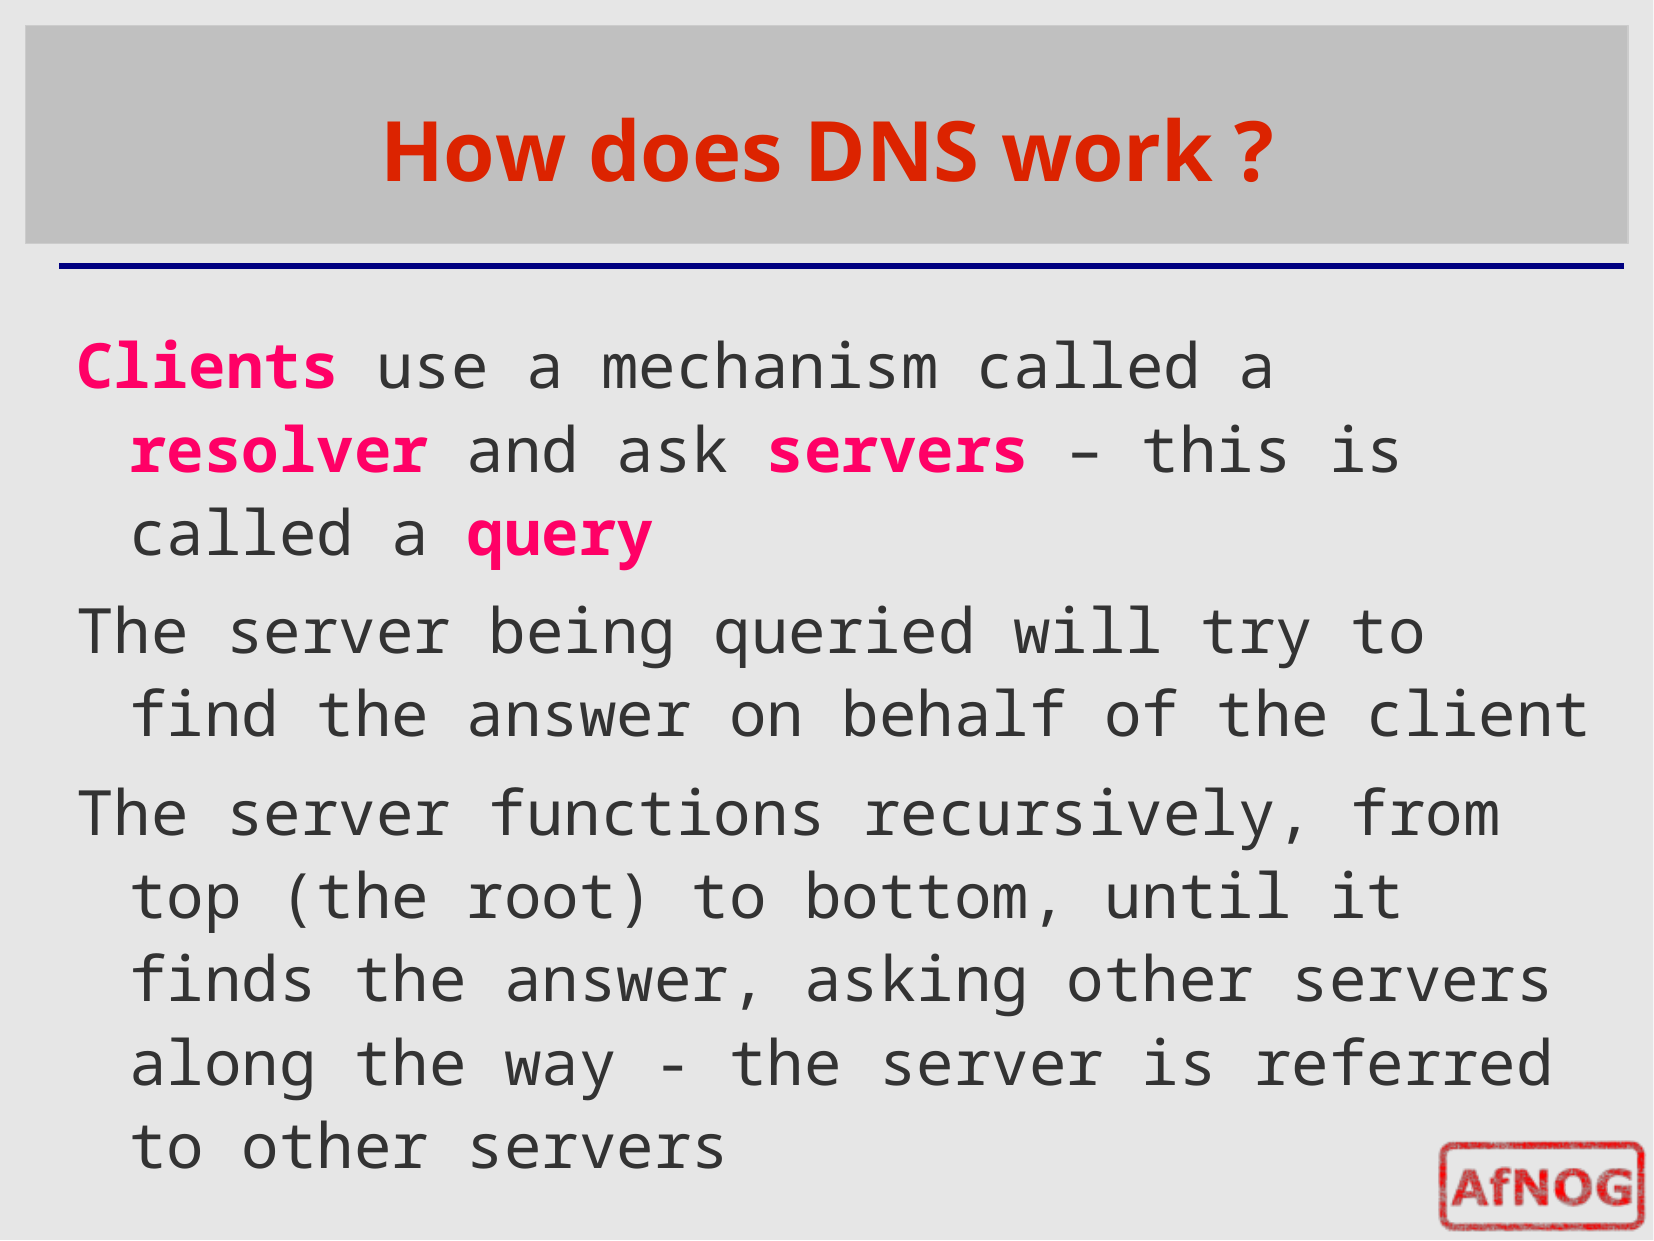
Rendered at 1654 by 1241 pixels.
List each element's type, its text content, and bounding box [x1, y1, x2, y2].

list Clients use a mechanism called a resolver and ask servers – this is called a query The server being queried will try to find the answer on behalf of the client The server functions recursively, from top (the root) to bottom, until it finds the answer, asking other servers along the way - the server is referred to other servers [59, 322, 1595, 1241]
picture [1595, 1139, 1648, 1235]
title How does DNS work ? [121, 46, 1534, 254]
